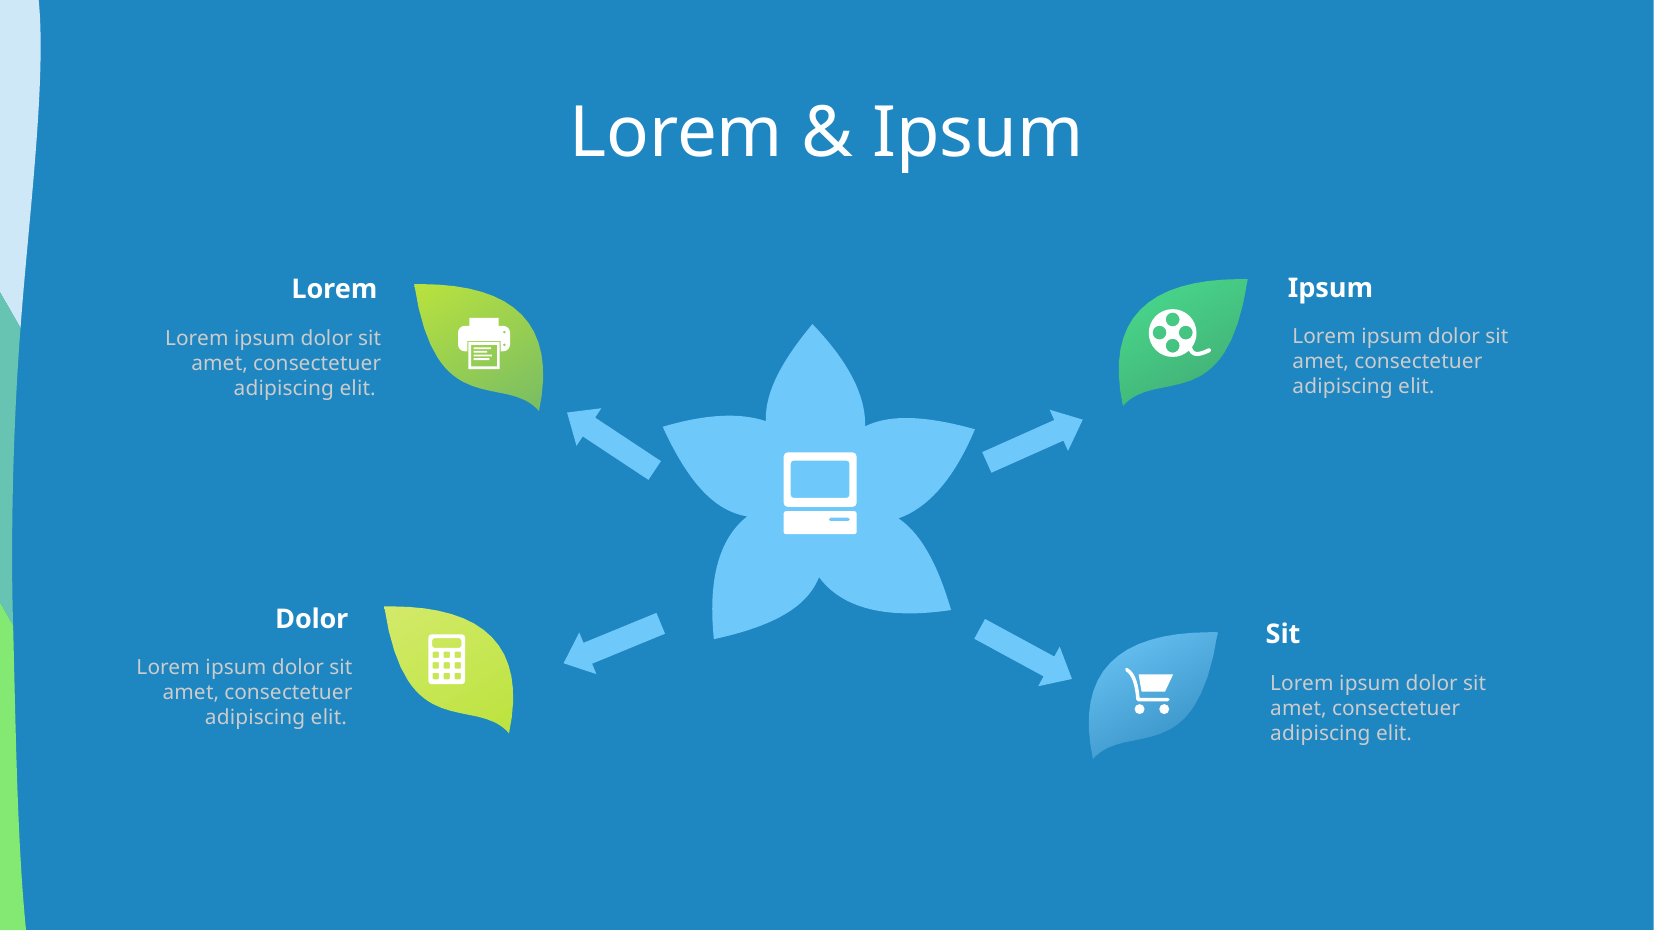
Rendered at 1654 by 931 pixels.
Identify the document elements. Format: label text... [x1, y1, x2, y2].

text_box Lorem ipsum dolor sit amet, consectetuer adipiscing elit. [97, 646, 368, 737]
text_box [563, 612, 666, 675]
text_box [414, 284, 544, 412]
text_box [1088, 632, 1218, 760]
text_box Lorem ipsum dolor sit amet, consectetuer adipiscing elit. [1277, 315, 1548, 406]
text_box Lorem ipsum dolor sit amet, consectetuer adipiscing elit. [125, 317, 396, 407]
text_box [974, 618, 1072, 687]
text_box [982, 409, 1083, 473]
text_box [567, 408, 661, 480]
text_box Lorem ipsum dolor sit amet, consectetuer adipiscing elit. [1255, 662, 1526, 752]
text_box Lorem [121, 264, 392, 312]
text_box [1118, 279, 1248, 407]
text_box Ipsum [1273, 263, 1503, 311]
text_box Lorem & Ipsum [0, 78, 1654, 178]
text_box Dolor [93, 594, 364, 642]
text_box [384, 606, 514, 734]
text_box [662, 324, 975, 640]
text_box Sit [1250, 609, 1481, 657]
